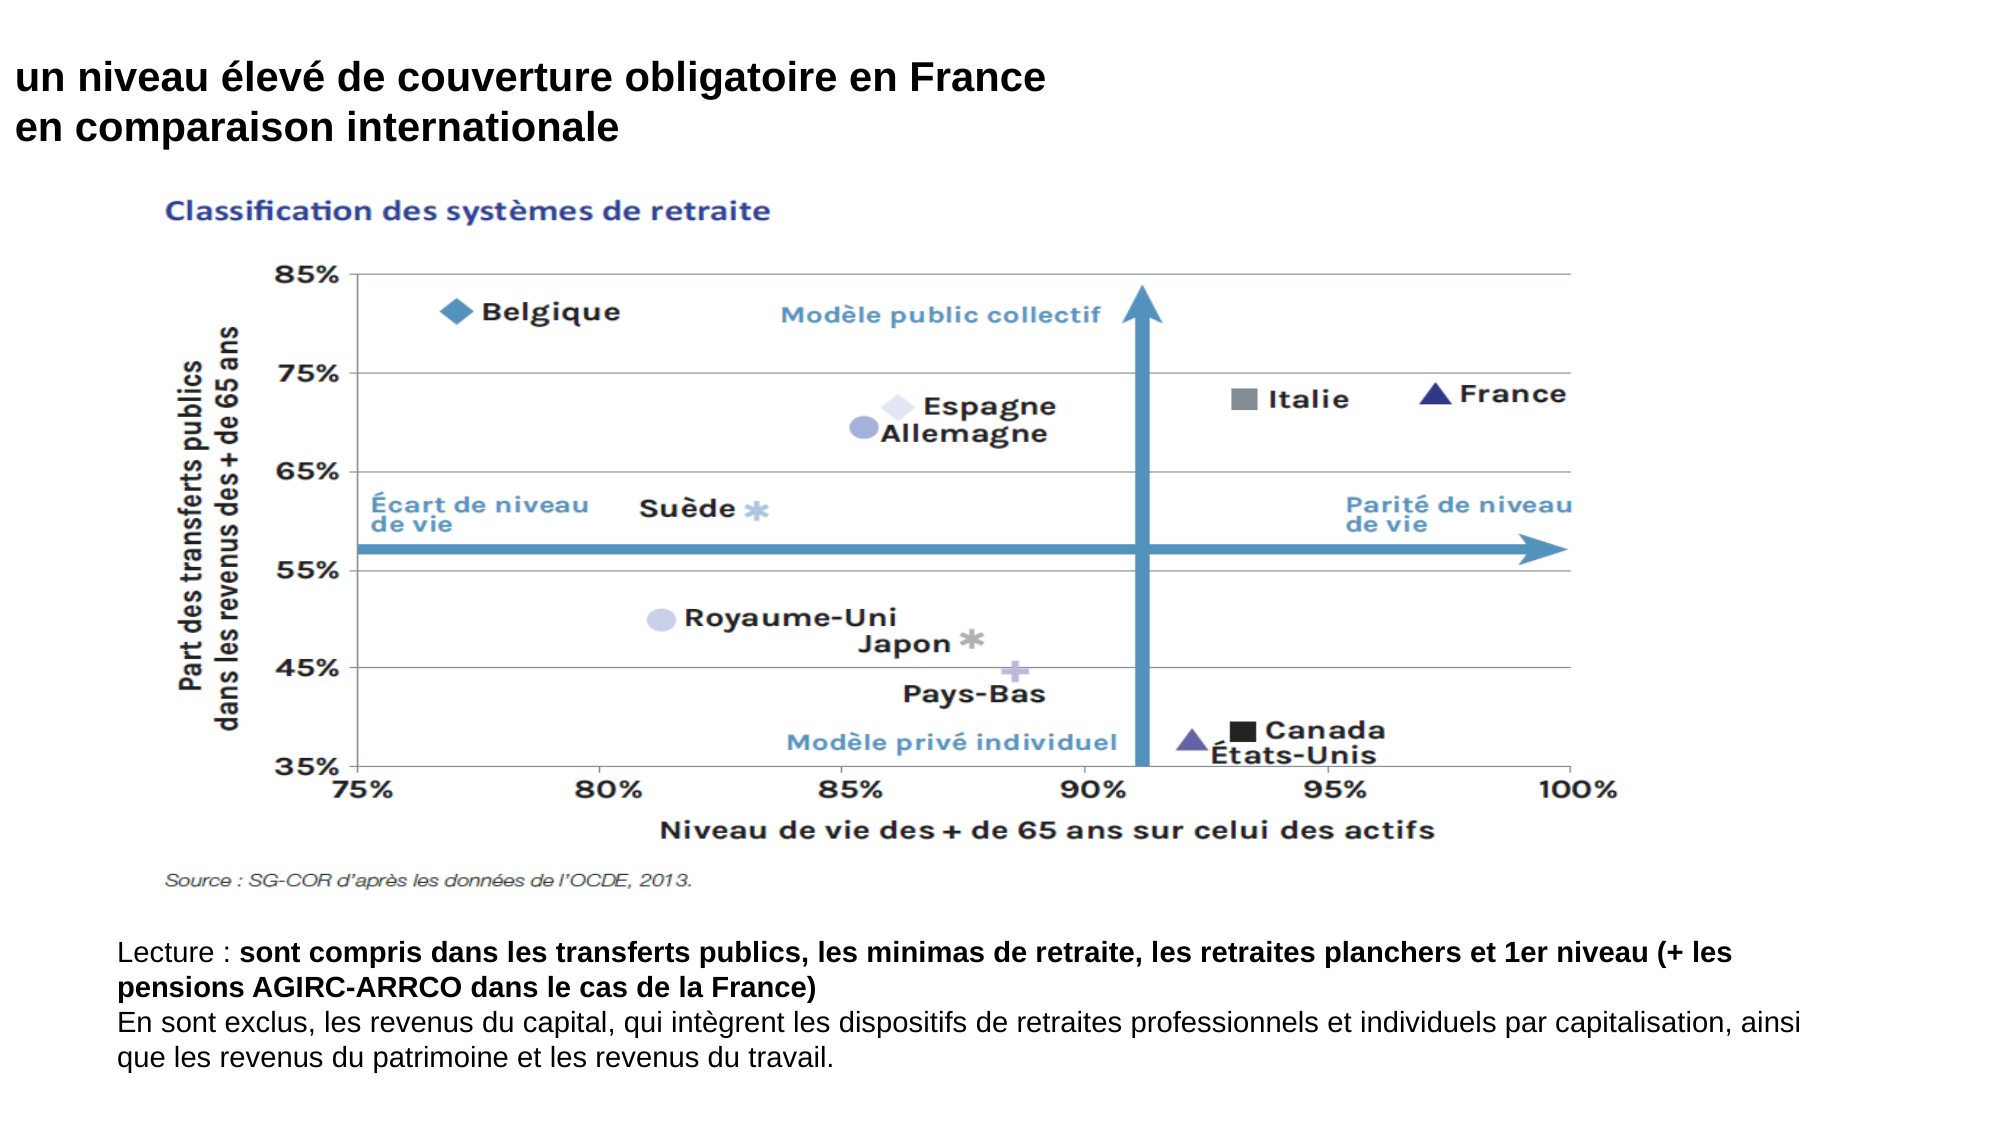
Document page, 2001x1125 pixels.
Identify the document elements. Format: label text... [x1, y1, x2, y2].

title un niveau élevé de couverture obligatoire en France en comparaison internationale [0, 42, 1733, 161]
picture [102, 160, 1835, 916]
text_box Lecture : sont compris dans les transferts publics, les minimas de retraite, les retraites planchers et 1er niveau (+ les pensions AGIRC-ARRCO dans le cas de la France) En sont exclus, les revenus du capital, qui intègrent les dispositifs de retraites professionnels et individuels par capitalisation, ainsi que les revenus du patrimoine et les revenus du travail. [102, 925, 1819, 1081]
